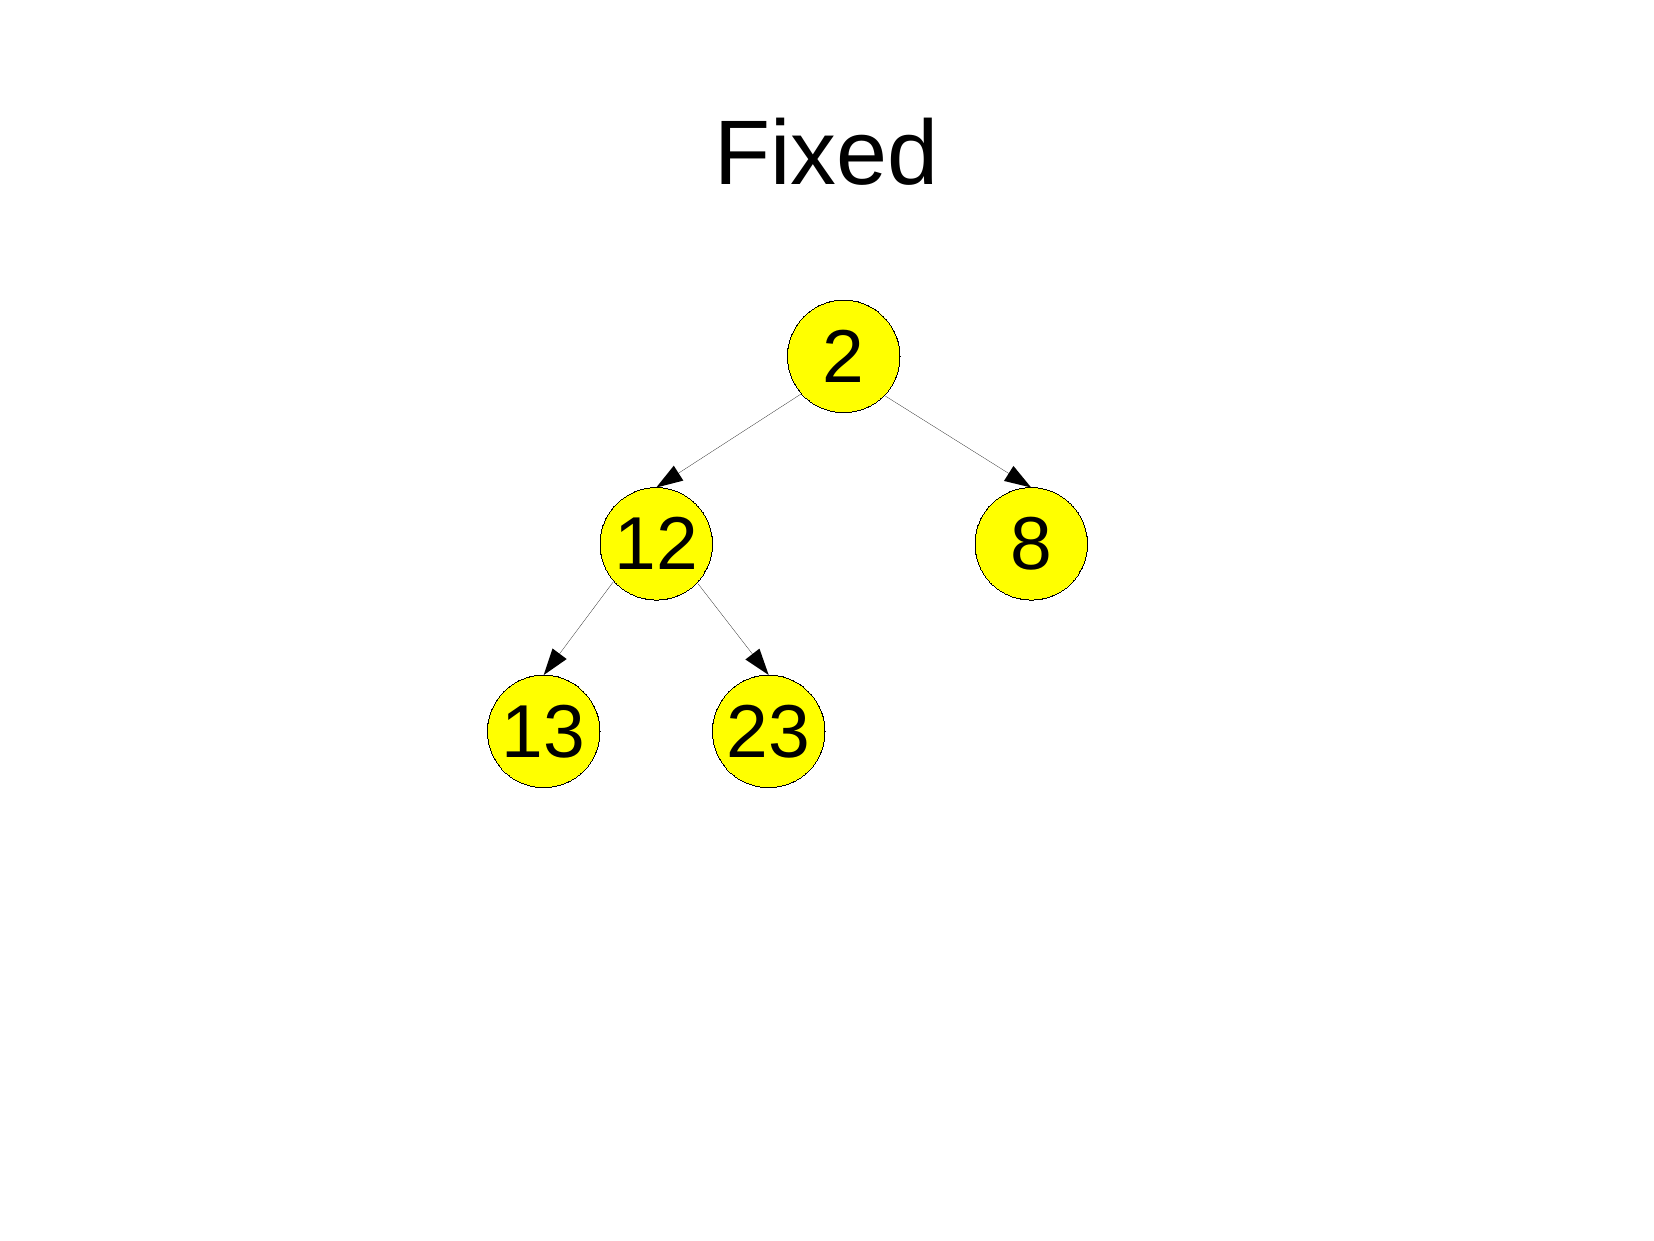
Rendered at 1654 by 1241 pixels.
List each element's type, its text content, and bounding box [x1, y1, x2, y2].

text_box 23 [712, 675, 826, 788]
text_box 2 [787, 300, 901, 413]
text_box 12 [600, 487, 713, 601]
text_box 8 [975, 487, 1088, 601]
text_box 13 [487, 675, 601, 788]
title Fixed [82, 56, 1571, 250]
